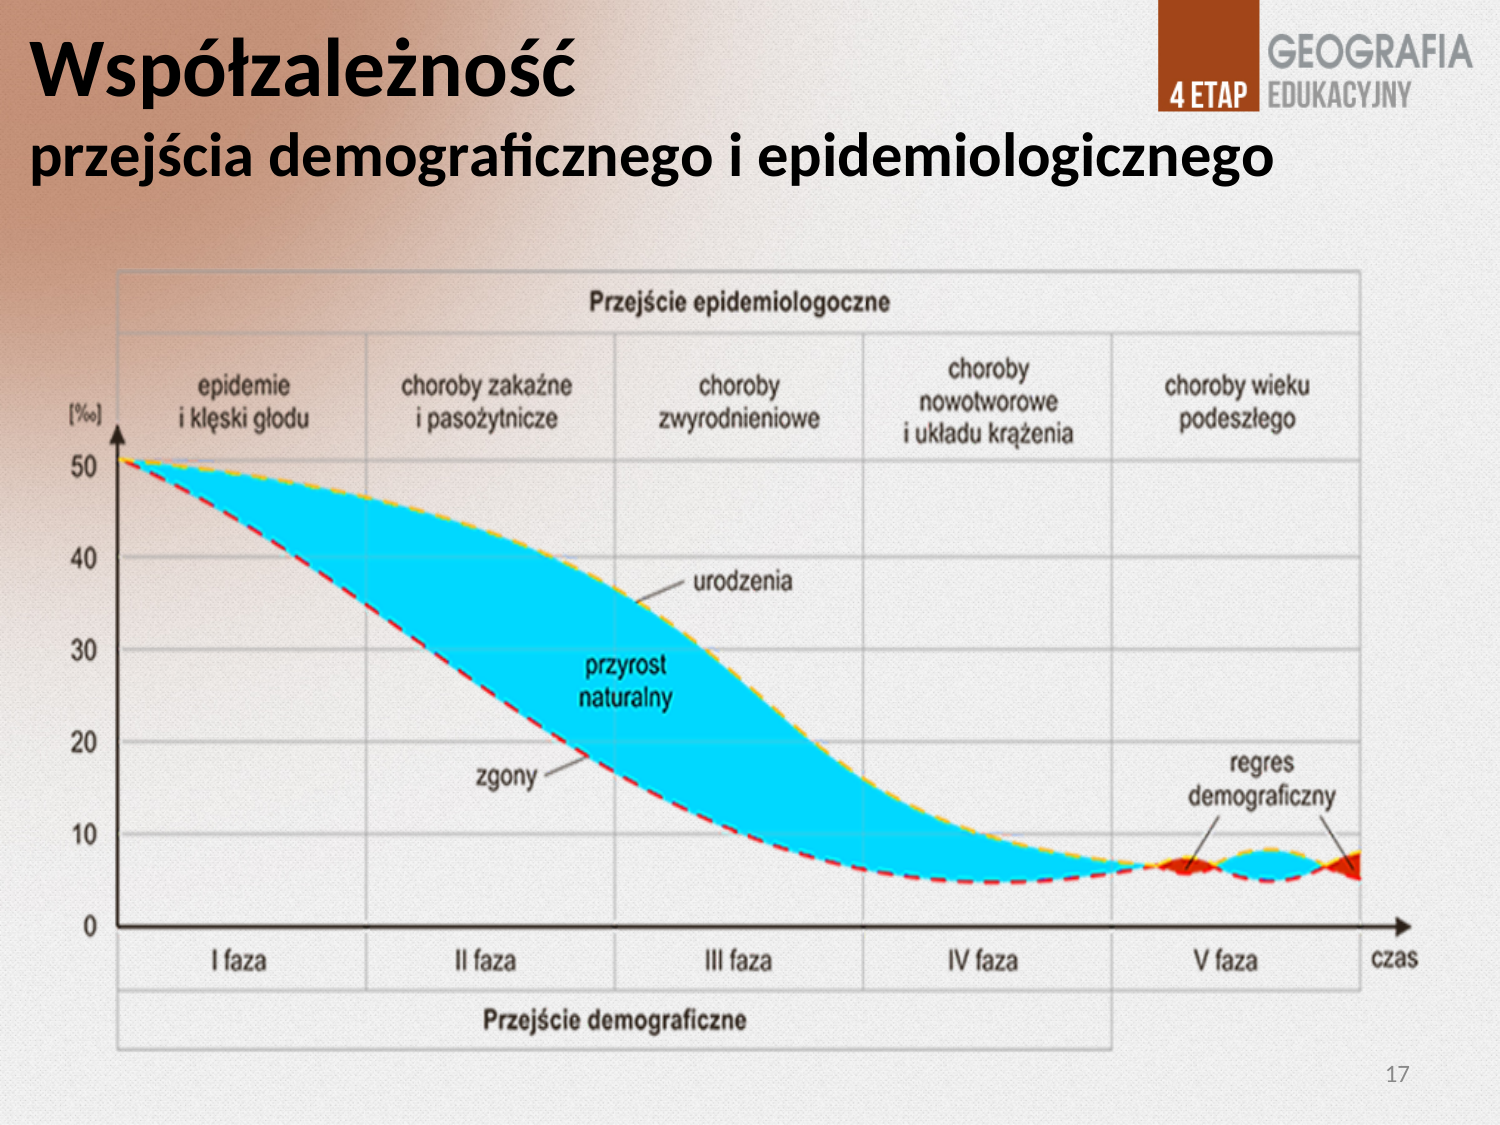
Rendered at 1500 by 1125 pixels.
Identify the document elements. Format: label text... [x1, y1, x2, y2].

picture [0, 0, 1500, 1125]
text_box Współzależność przejścia demograficznego i epidemiologicznego [14, 5, 1365, 186]
